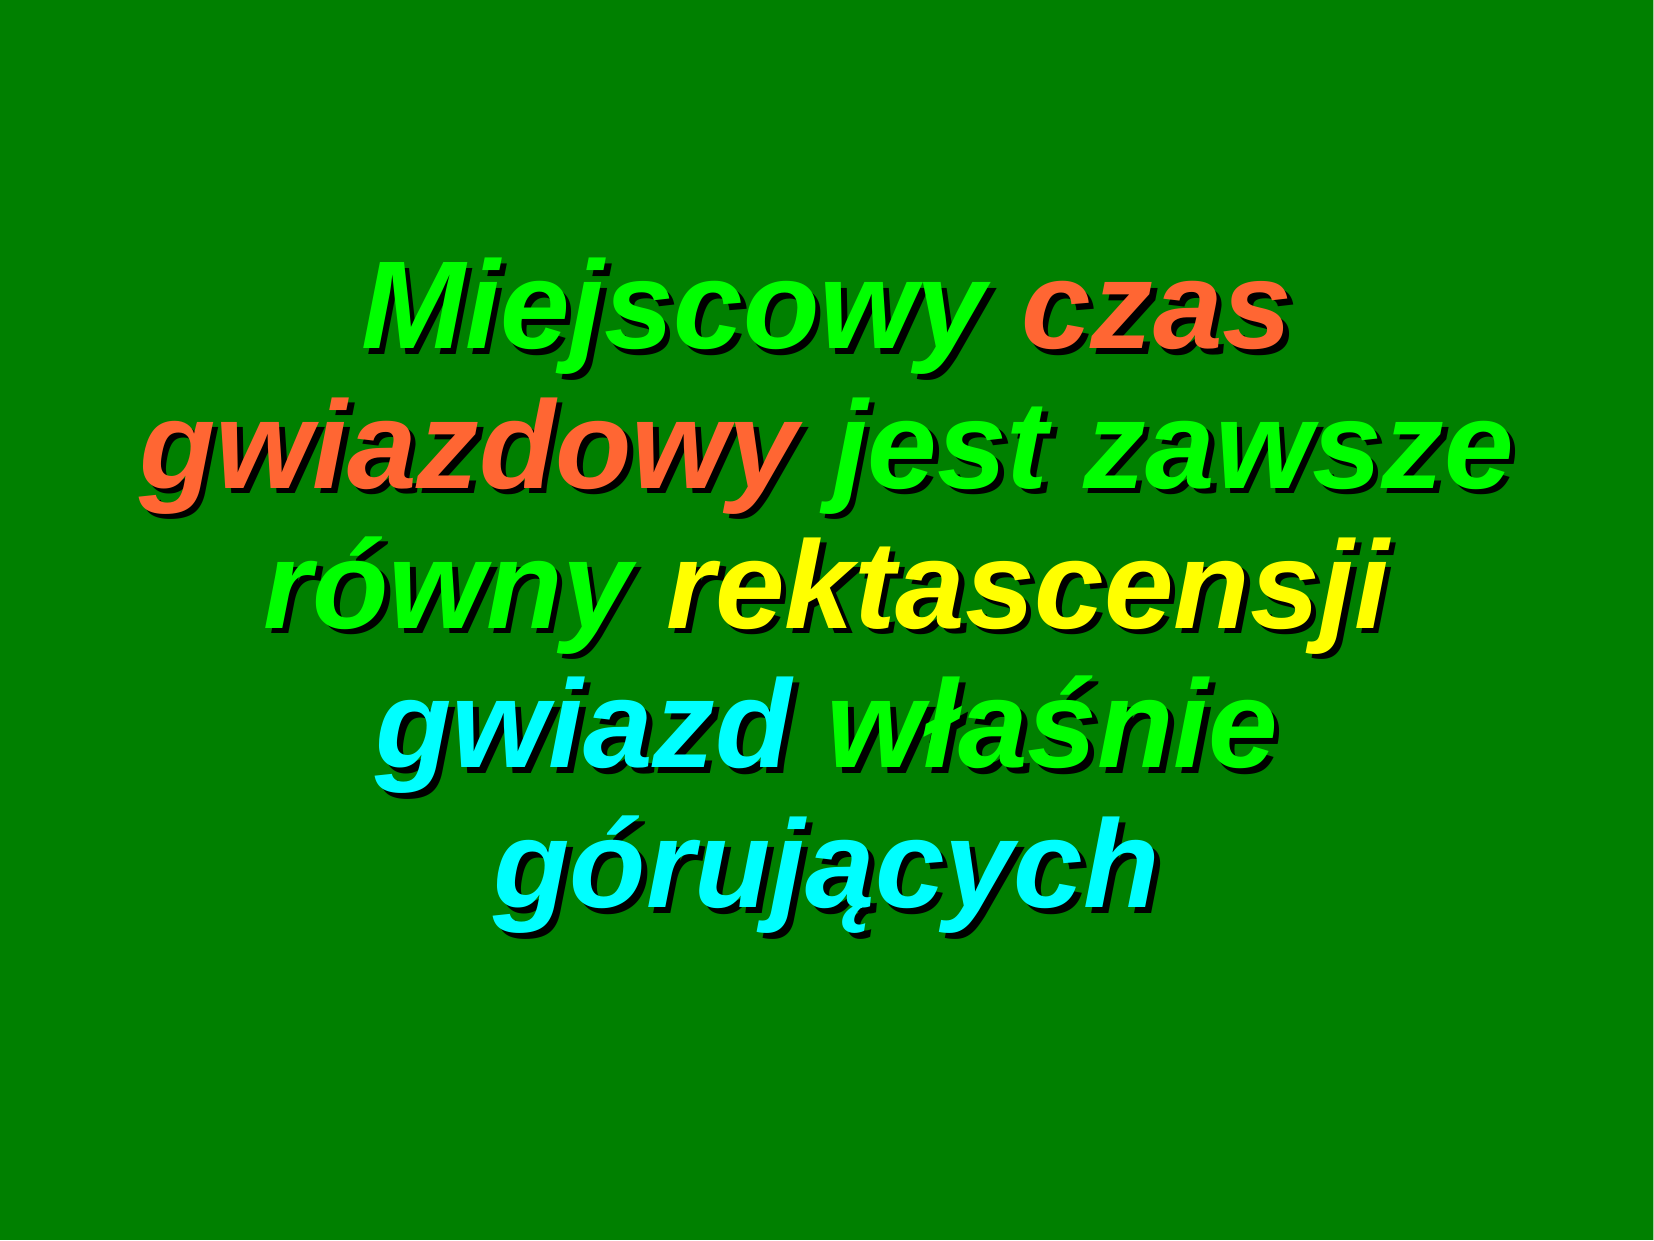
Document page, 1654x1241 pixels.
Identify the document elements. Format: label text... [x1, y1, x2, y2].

title Miejscowy czas gwiazdowy jest zawsze równy rektascensji gwiazd właśnie górujących [82, 235, 1571, 935]
